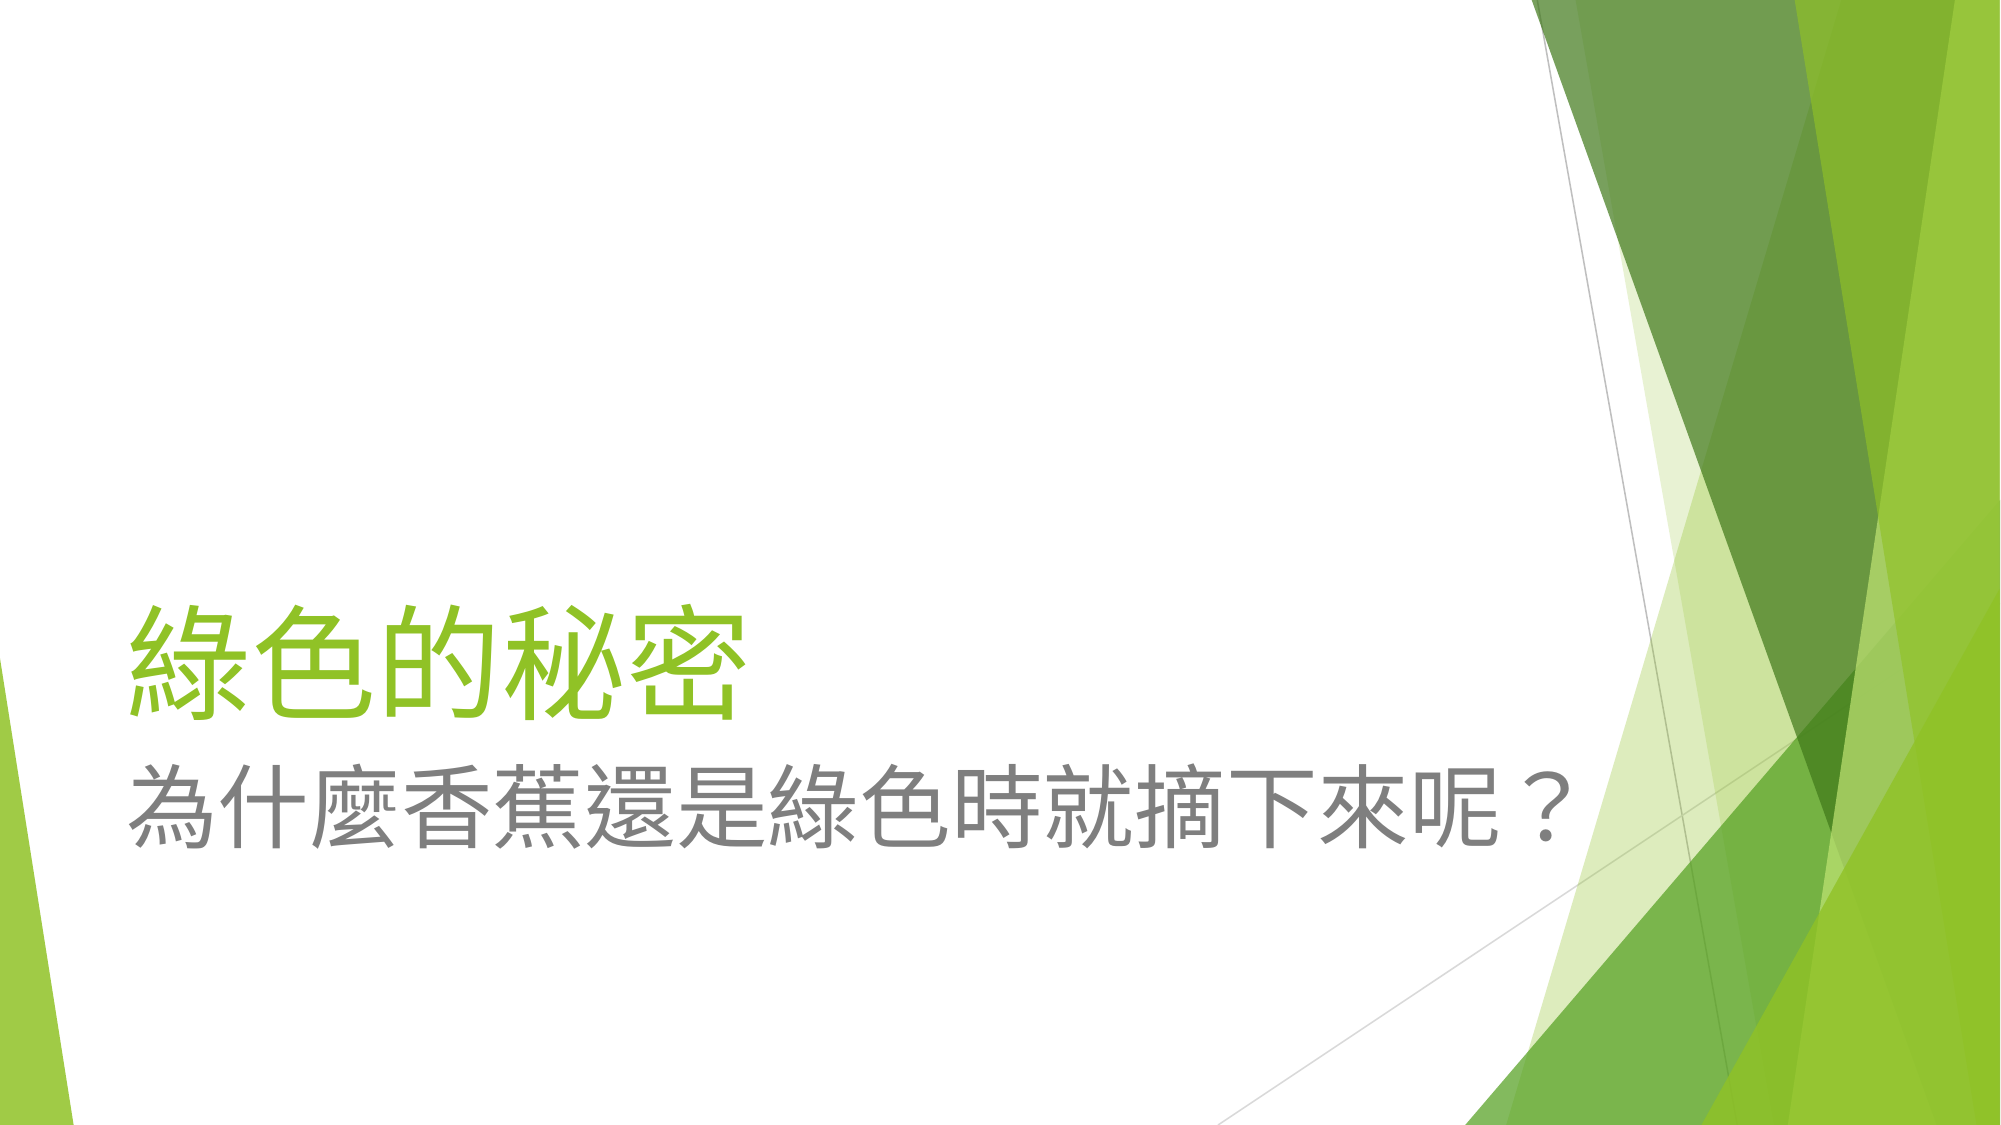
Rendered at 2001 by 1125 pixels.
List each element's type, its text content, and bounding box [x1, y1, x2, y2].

title 綠色的秘密 [111, 443, 1522, 742]
list 為什麼香蕉還是綠色時就摘下來呢？ [111, 742, 1627, 884]
